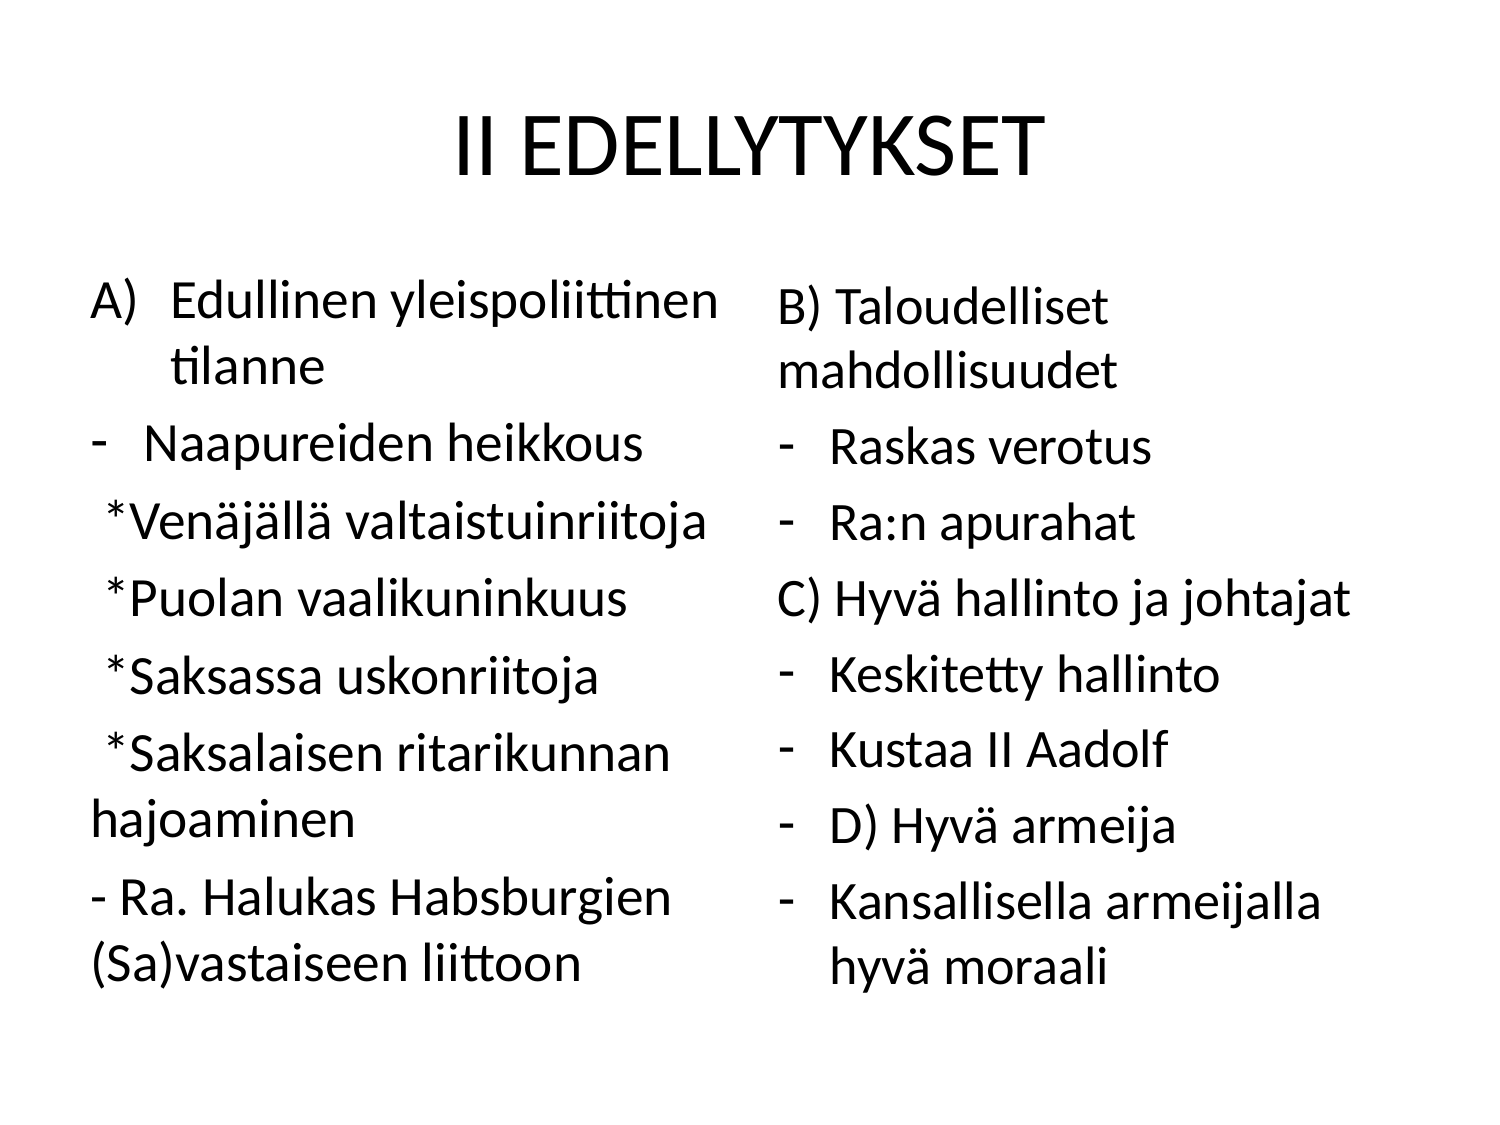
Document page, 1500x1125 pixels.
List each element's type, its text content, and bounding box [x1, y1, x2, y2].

title II EDELLYTYKSET [75, 45, 1425, 233]
list Edullinen yleispoliittinen tilanne Naapureiden heikkous *Venäjällä valtaistuinriitoja *Puolan vaalikuninkuus *Saksassa uskonriitoja *Saksalaisen ritarikunnan hajoaminen - Ra. Halukas Habsburgien (Sa)vastaiseen liittoon [75, 255, 774, 1005]
list B) Taloudelliset mahdollisuudet Raskas verotus Ra:n apurahat C) Hyvä hallinto ja johtajat Keskitetty hallinto Kustaa II Aadolf D) Hyvä armeija Kansallisella armeijalla hyvä moraali [762, 262, 1425, 1005]
